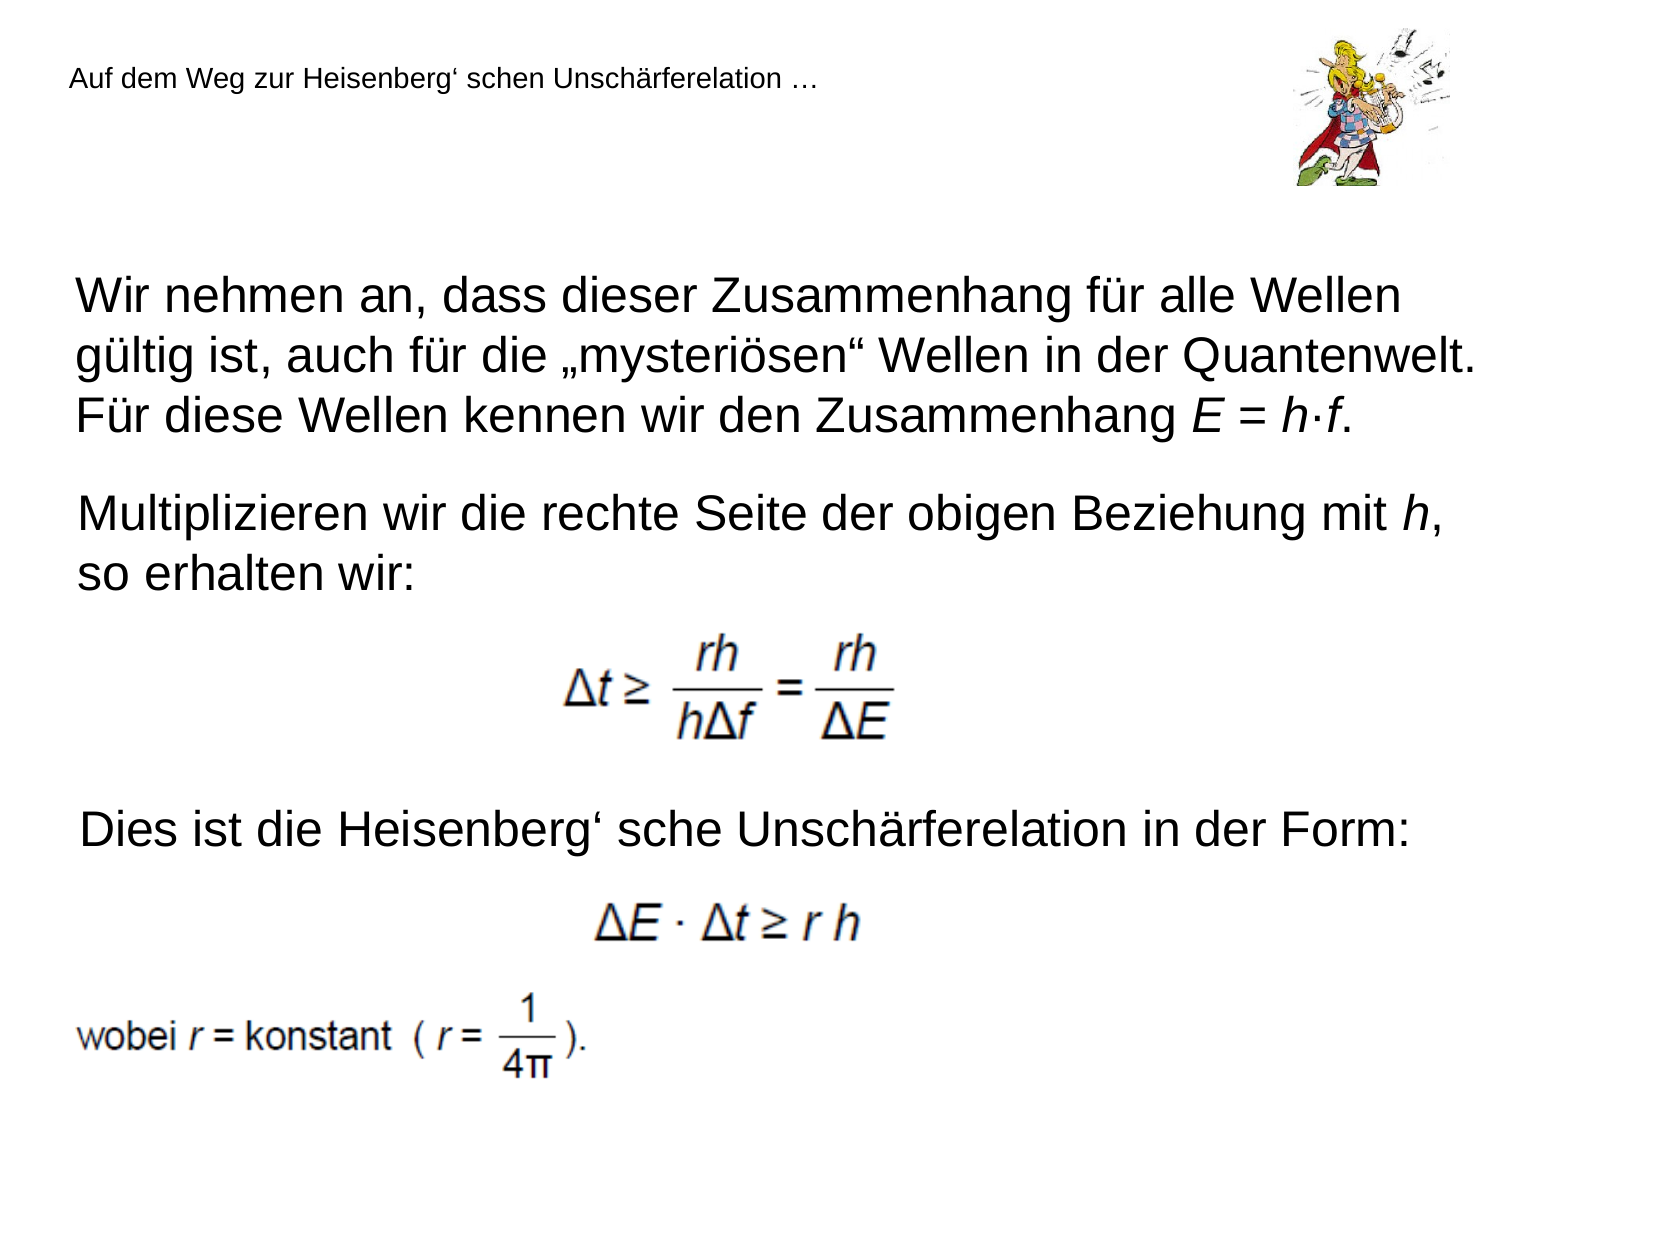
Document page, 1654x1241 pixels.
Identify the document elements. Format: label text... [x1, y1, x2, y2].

picture [520, 623, 945, 755]
picture [556, 871, 909, 986]
text_box Auf dem Weg zur Heisenberg‘ schen Unschärferelation … [54, 51, 836, 102]
text_box Multiplizieren wir die rechte Seite der obigen Beziehung mit h, so erhalten wir: [63, 473, 1474, 608]
picture [1293, 28, 1450, 186]
picture [57, 991, 606, 1087]
text_box Dies ist die Heisenberg‘ sche Unschärferelation in der Form: [64, 789, 1442, 865]
text_box Wir nehmen an, dass dieser Zusammenhang für alle Wellen gültig ist, auch für die „mysteriösen“ Wellen in der Quantenwelt. Für diese Wellen kennen wir den Zusammenhang E = h·f. [61, 255, 1508, 451]
